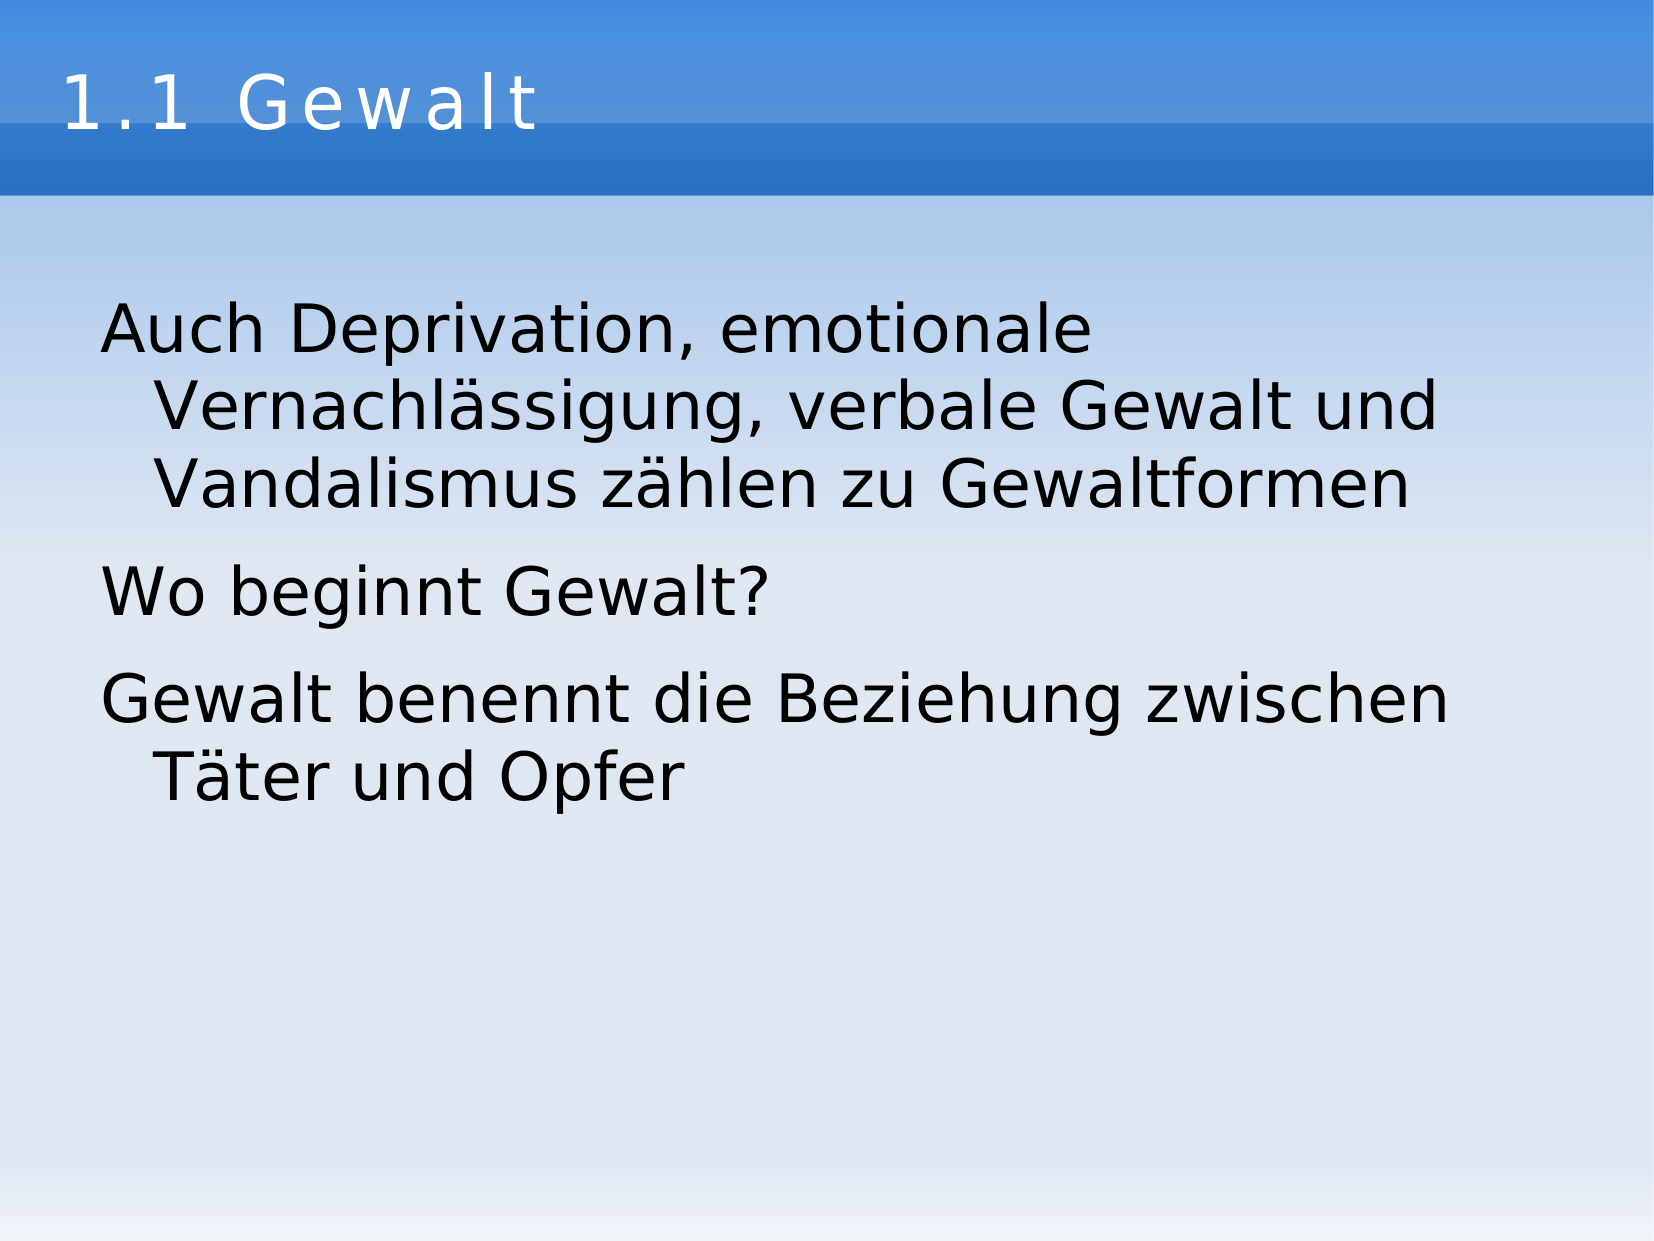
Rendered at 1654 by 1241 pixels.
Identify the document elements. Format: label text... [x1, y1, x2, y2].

list Auch Deprivation, emotionale Vernachlässigung, verbale Gewalt und Vandalismus zählen zu Gewaltformen Wo beginnt Gewalt? Gewalt benennt die Beziehung zwischen Täter und Opfer [82, 290, 1571, 1109]
picture [0, 0, 1654, 1241]
title 1.1 Gewalt [59, 15, 1624, 192]
